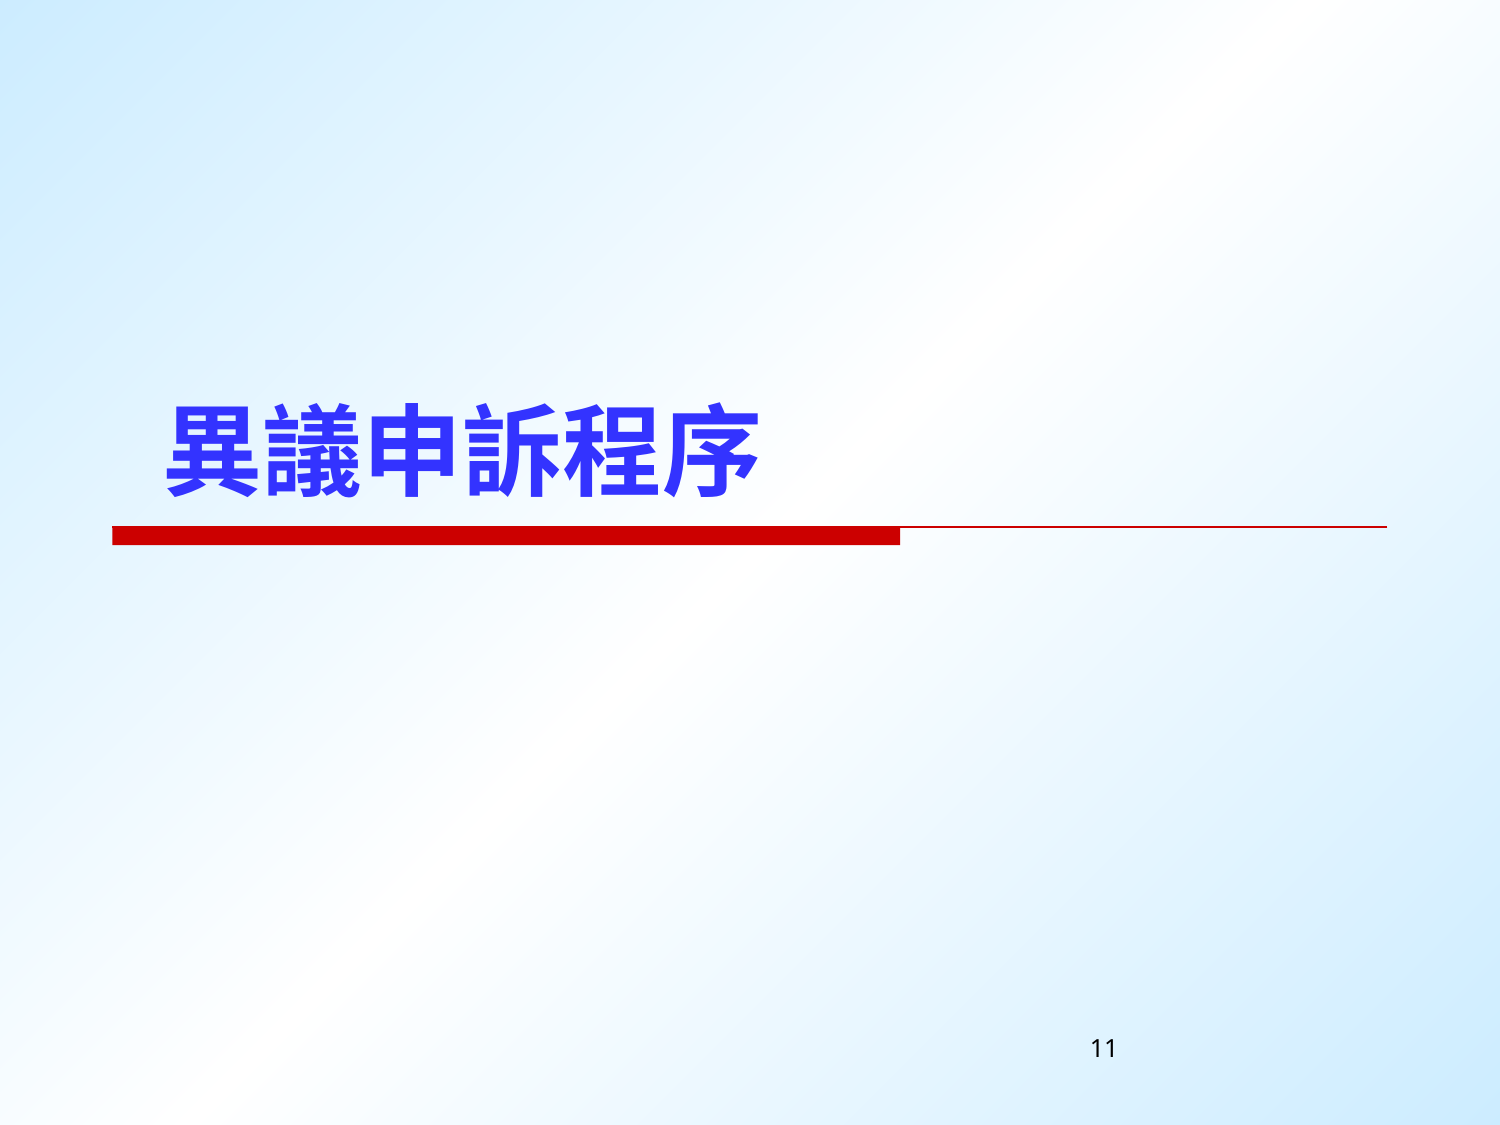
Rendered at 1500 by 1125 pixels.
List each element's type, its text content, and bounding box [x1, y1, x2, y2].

title 異議申訴程序 [147, 290, 1500, 516]
text_box [1074, 1025, 1388, 1101]
